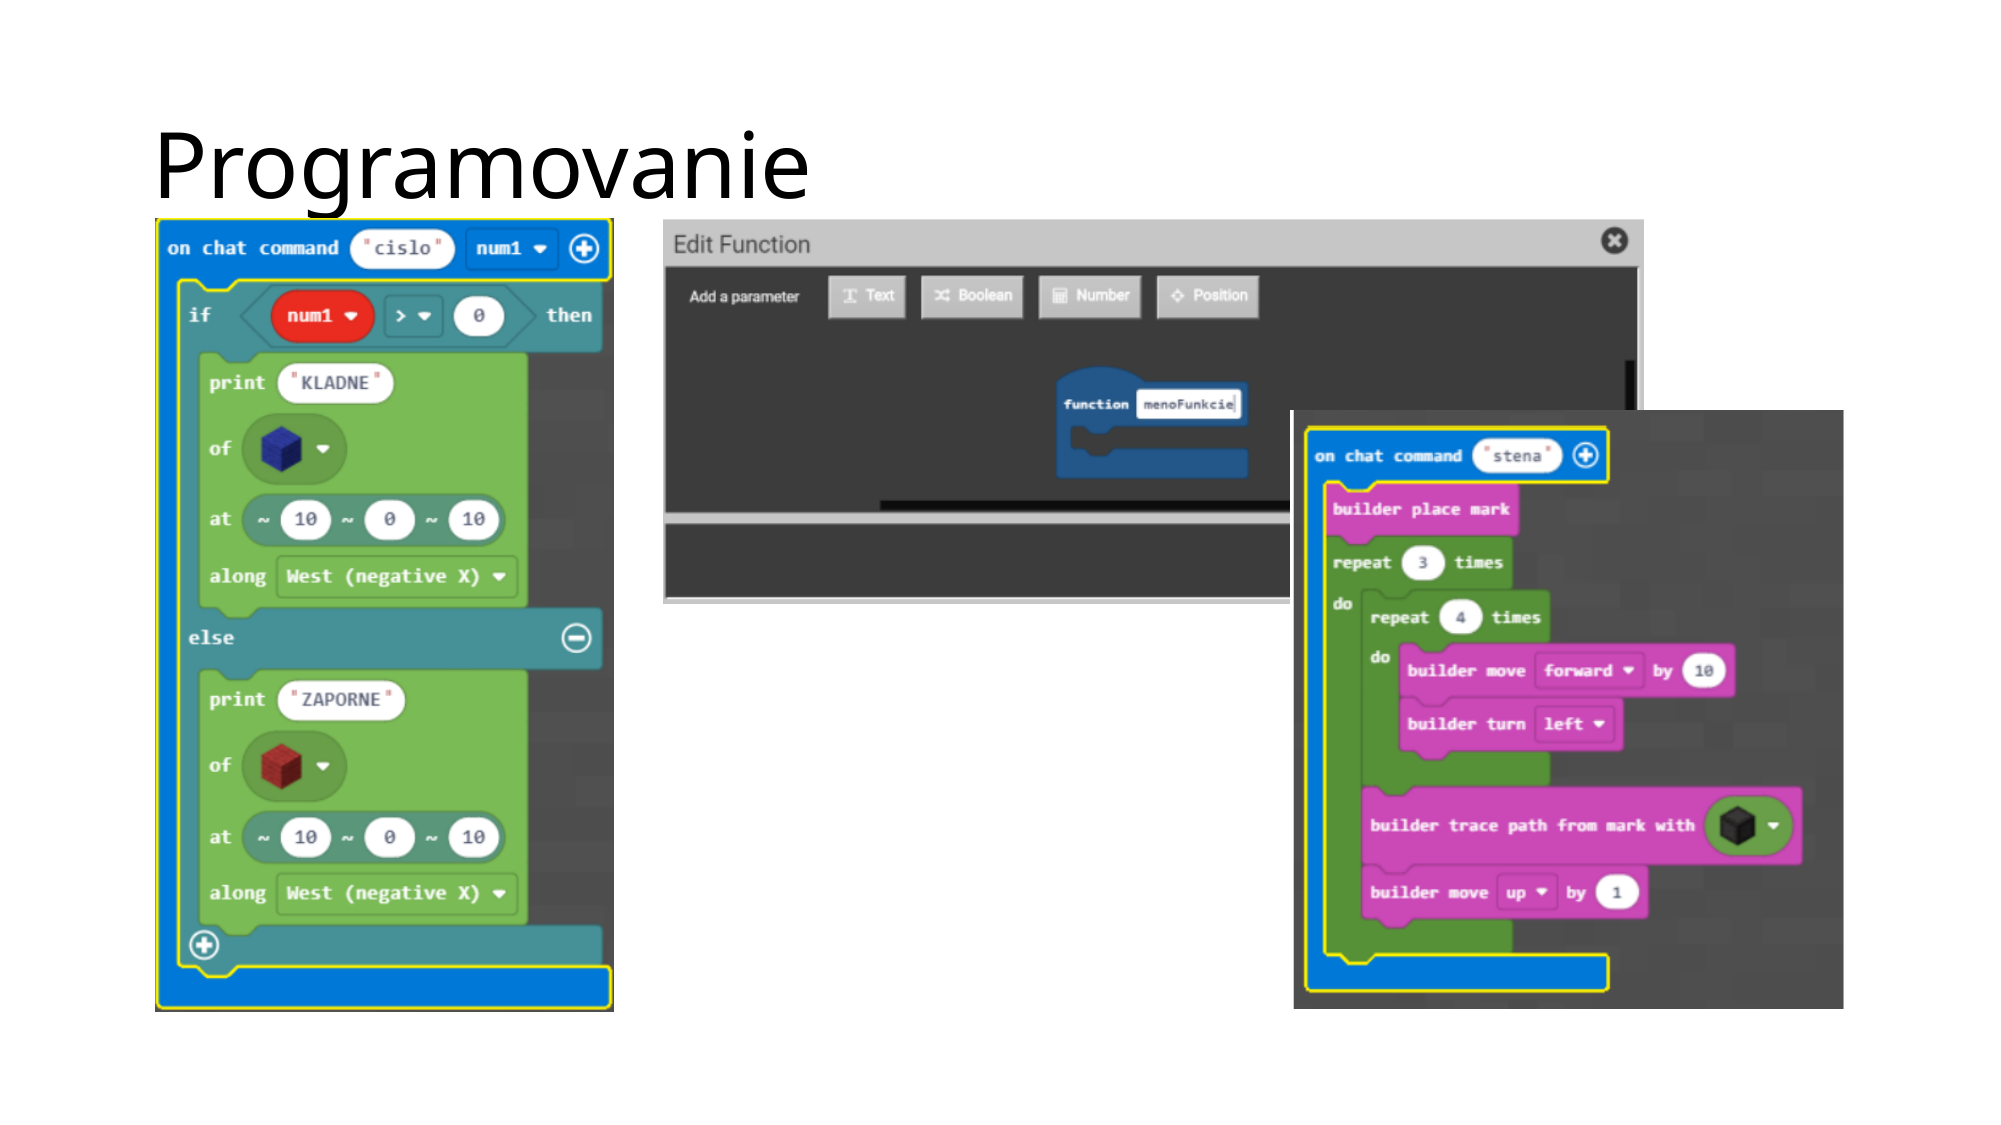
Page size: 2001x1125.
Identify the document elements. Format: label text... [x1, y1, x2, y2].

picture [155, 218, 614, 1013]
picture [663, 218, 1845, 1009]
title Programovanie [137, 59, 1863, 278]
